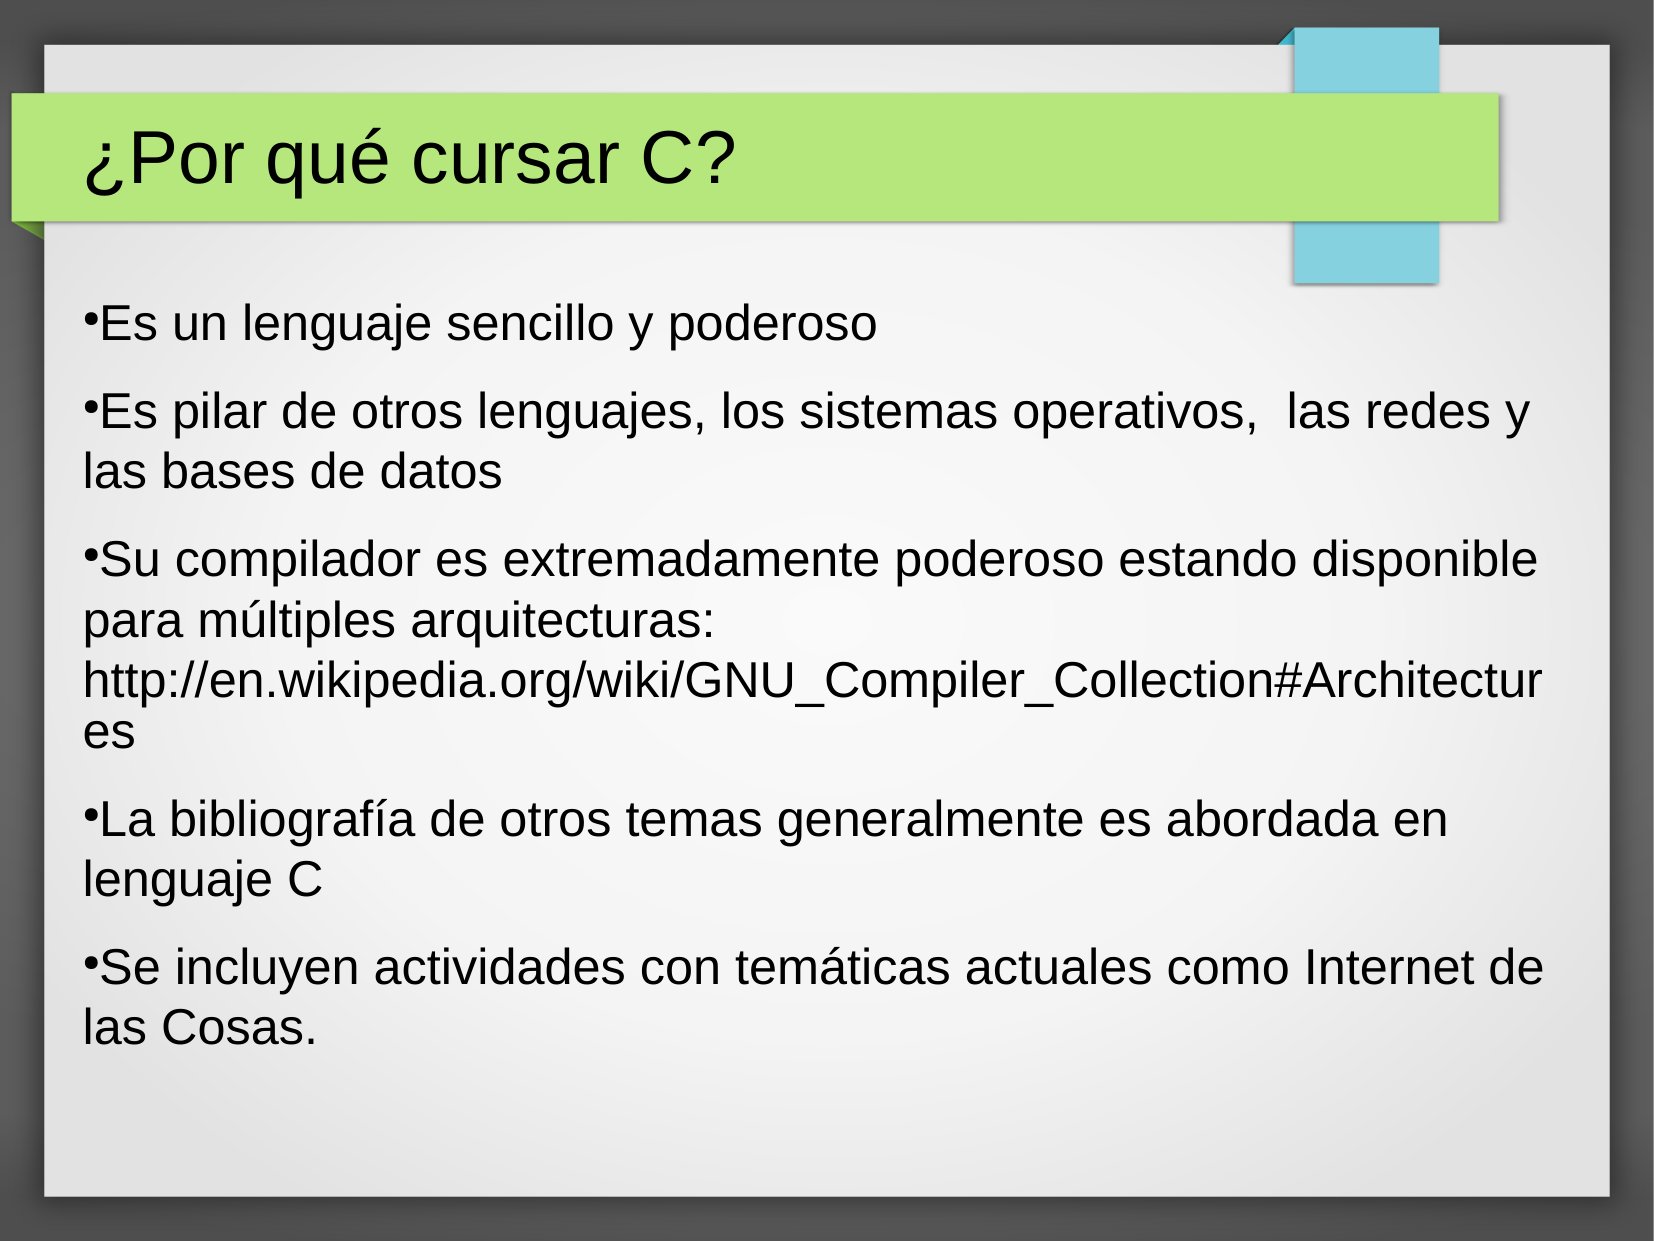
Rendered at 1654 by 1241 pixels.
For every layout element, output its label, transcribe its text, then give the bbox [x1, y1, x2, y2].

list Es un lenguaje sencillo y poderoso Es pilar de otros lenguajes, los sistemas operativos, las redes y las bases de datos Su compilador es extremadamente poderoso estando disponible para múltiples arquitecturas: http://en.wikipedia.org/wiki/GNU_Compiler_Collection#Architectures La bibliografía de otros temas generalmente es abordada en lenguaje C Se incluyen actividades con temáticas actuales como Internet de las Cosas. [82, 290, 1571, 1010]
title ¿Por qué cursar C? [82, 94, 1264, 213]
